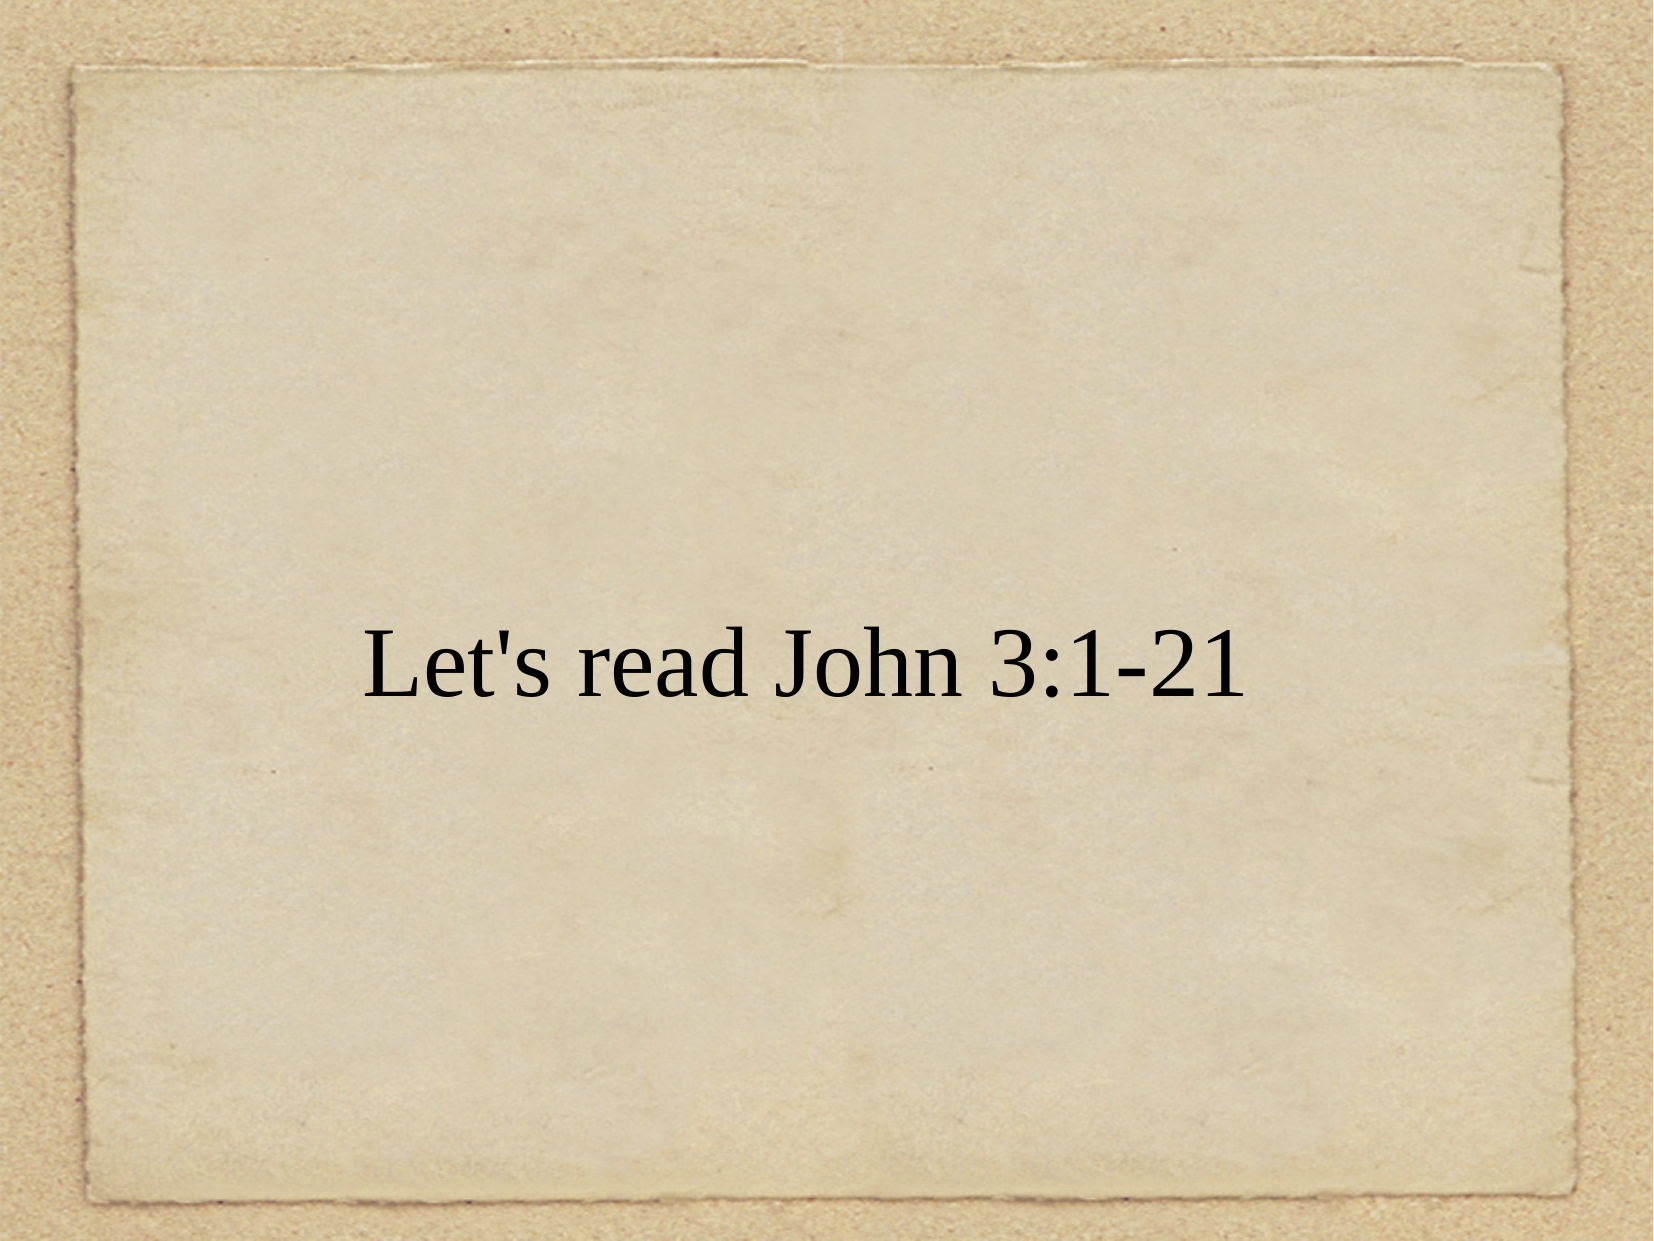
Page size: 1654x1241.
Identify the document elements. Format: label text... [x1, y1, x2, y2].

text_box Let's read John 3:1-21 [150, 600, 1463, 819]
picture [0, 0, 1654, 1241]
